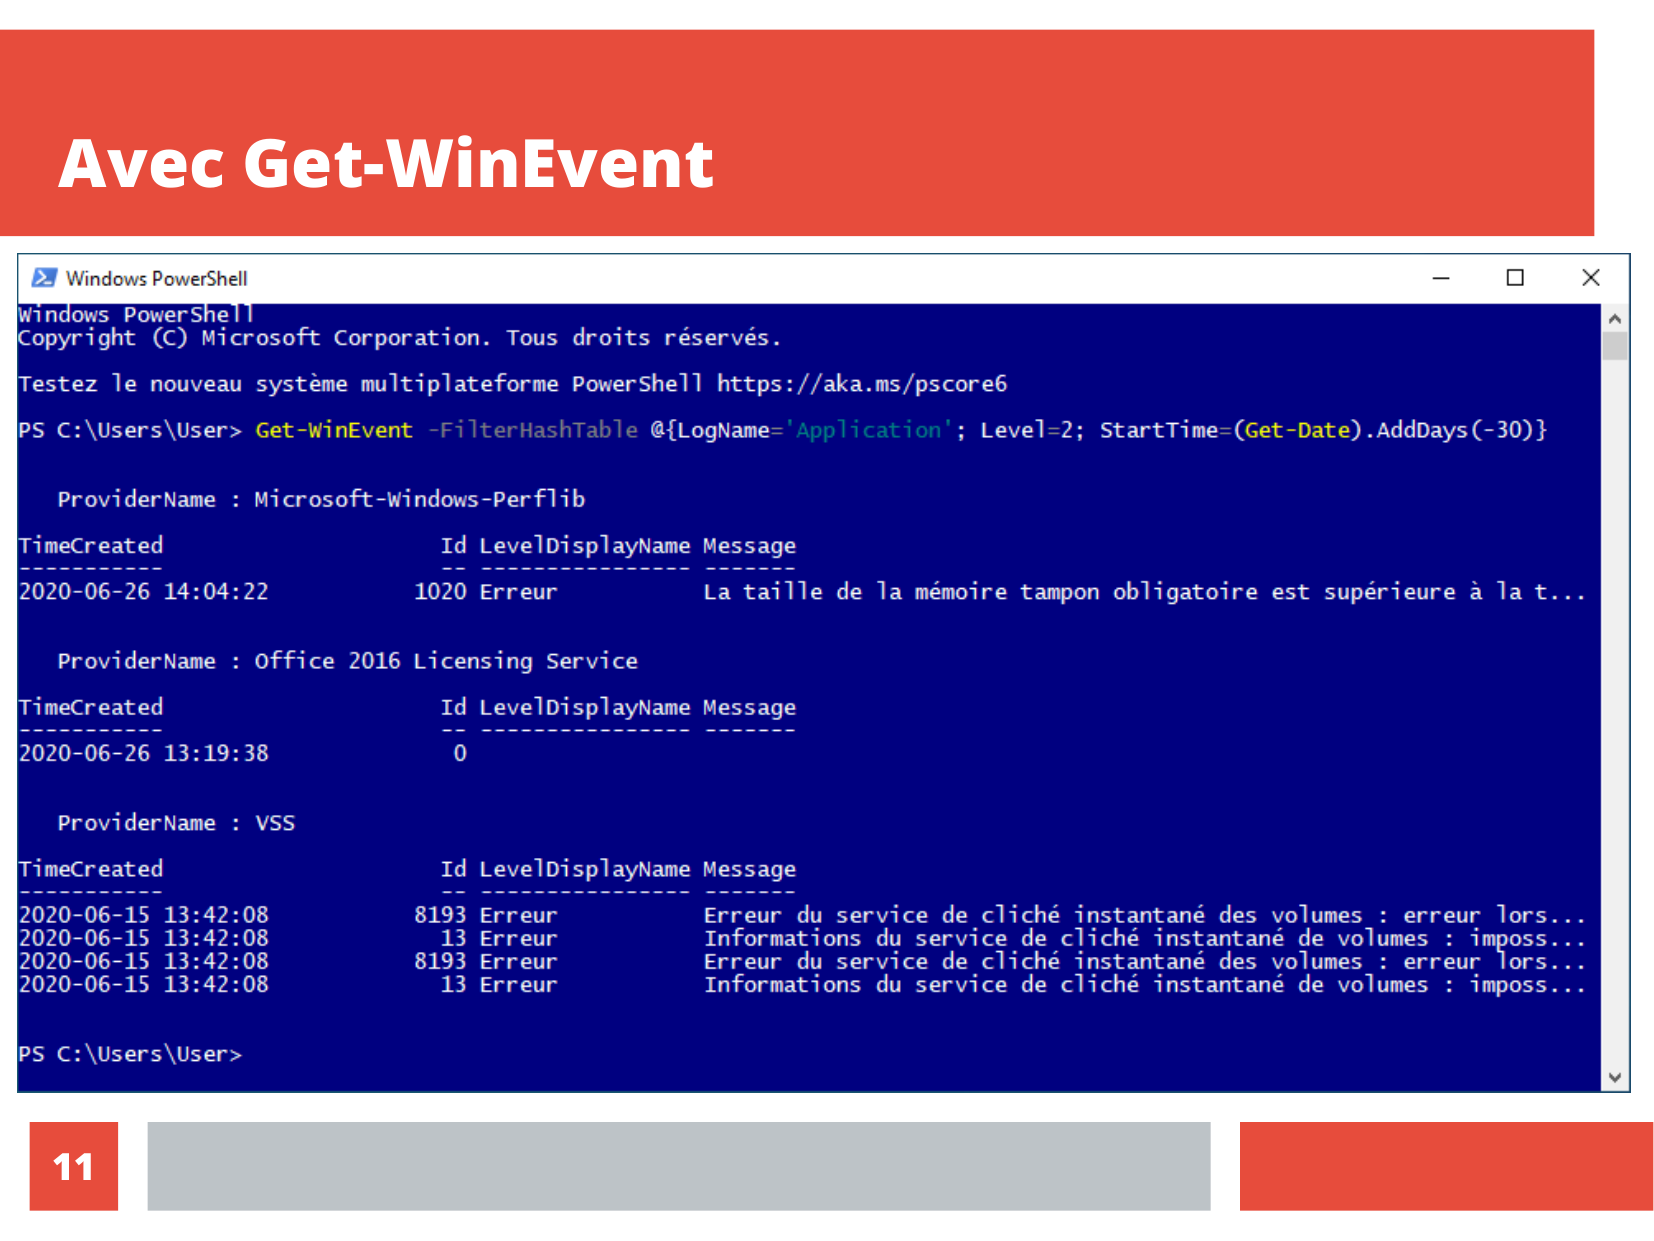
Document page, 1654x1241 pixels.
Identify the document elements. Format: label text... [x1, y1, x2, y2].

title Avec Get-WinEvent [59, 59, 1595, 207]
picture [17, 253, 1631, 1093]
